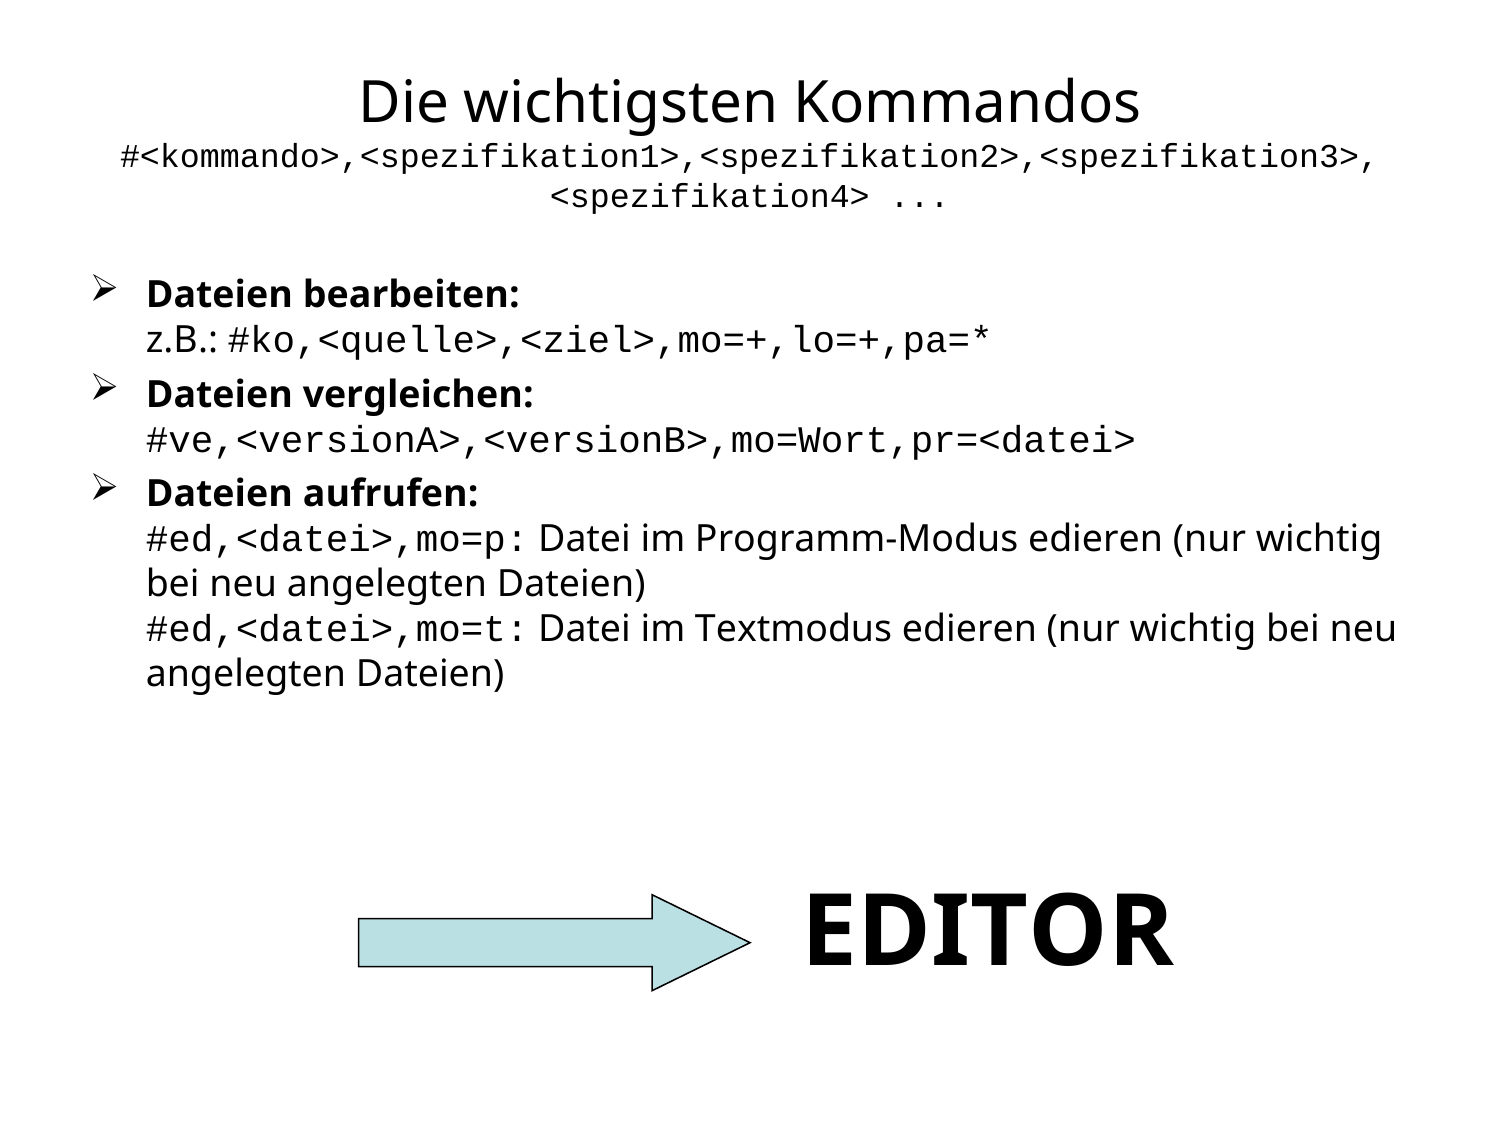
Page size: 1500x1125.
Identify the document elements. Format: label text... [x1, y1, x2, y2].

list Dateien bearbeiten: z.B.: #ko,<quelle>,<ziel>,mo=+,lo=+,pa=* Dateien vergleichen: #ve,<versionA>,<versionB>,mo=Wort,pr=<datei> Dateien aufrufen: #ed,<datei>,mo=p: Datei im Programm-Modus edieren (nur wichtig bei neu angelegten Dateien) #ed,<datei>,mo=t: Datei im Textmodus edieren (nur wichtig bei neu angelegten Dateien) [75, 262, 1426, 1005]
text_box Die wichtigsten Kommandos #<kommando>,<spezifikation1>,<spezifikation2>,<spezifikation3>, <spezifikation4> ... [75, 45, 1426, 233]
text_box [358, 894, 751, 991]
text_box EDITOR [786, 857, 1267, 994]
